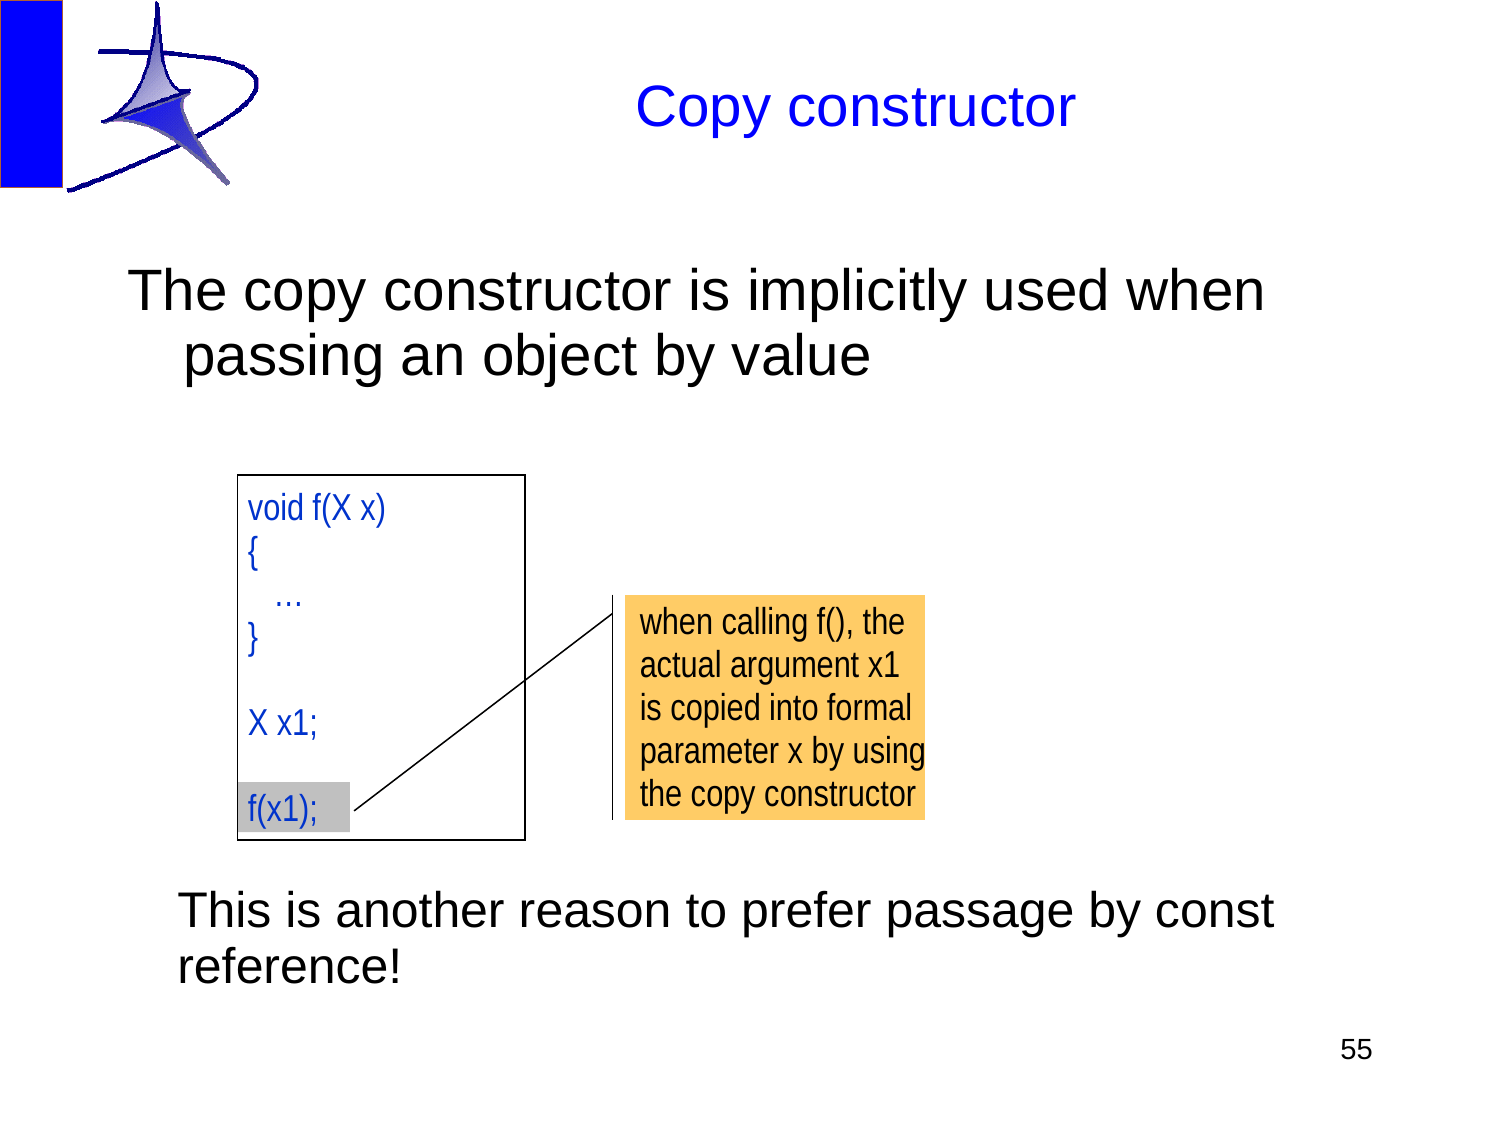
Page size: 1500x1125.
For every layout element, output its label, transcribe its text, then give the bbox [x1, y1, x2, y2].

text_box This is another reason to prefer passage by const reference! [162, 874, 1438, 1050]
text_box void f(X x) { … } X x1; f(x1); [237, 474, 526, 840]
text_box when calling f(), the actual argument x1 is copied into formal parameter x by using the copy constructor [625, 595, 925, 820]
title Copy constructor [262, 24, 1450, 188]
picture [62, 0, 263, 197]
list The copy constructor is implicitly used when passing an object by value [112, 249, 1450, 445]
